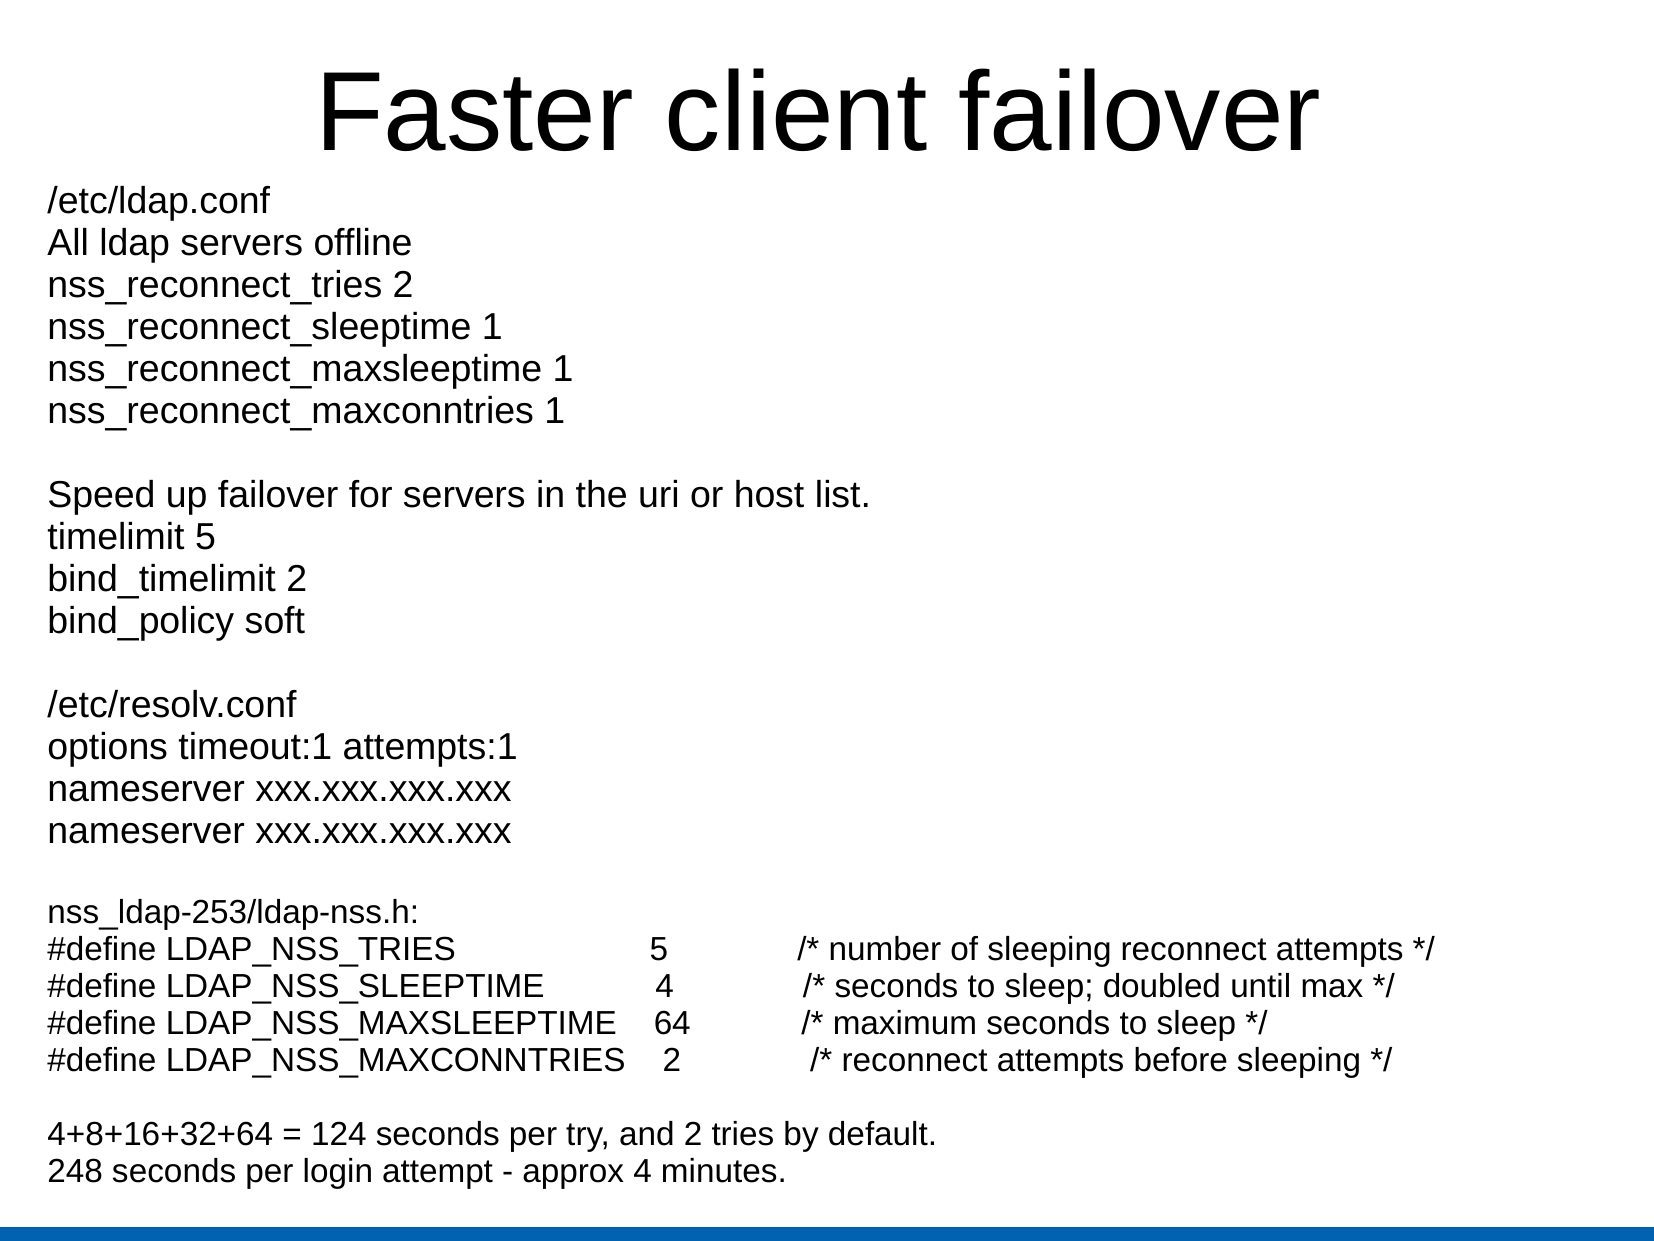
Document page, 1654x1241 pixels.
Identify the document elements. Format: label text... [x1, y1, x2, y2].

title Faster client failover [112, 8, 1525, 216]
text_box /etc/ldap.conf All ldap servers offline nss_reconnect_tries 2 nss_reconnect_sleeptime 1 nss_reconnect_maxsleeptime 1 nss_reconnect_maxconntries 1 Speed up failover for servers in the uri or host list. timelimit 5 bind_timelimit 2 bind_policy soft /etc/resolv.conf options timeout:1 attempts:1 nameserver xxx.xxx.xxx.xxx nameserver xxx.xxx.xxx.xxx nss_ldap-253/ldap-nss.h: #define LDAP_NSS_TRIES 5 /* number of sleeping reconnect attempts */ #define LDAP_NSS_SLEEPTIME 4 /* seconds to sleep; doubled until max */ #define LDAP_NSS_MAXSLEEPTIME 64 /* maximum seconds to sleep */ #define LDAP_NSS_MAXCONNTRIES 2 /* reconnect attempts before sleeping */ 4+8+16+32+64 = 124 seconds per try, and 2 tries by default. 248 seconds per login attempt - approx 4 minutes. [32, 171, 1453, 1197]
